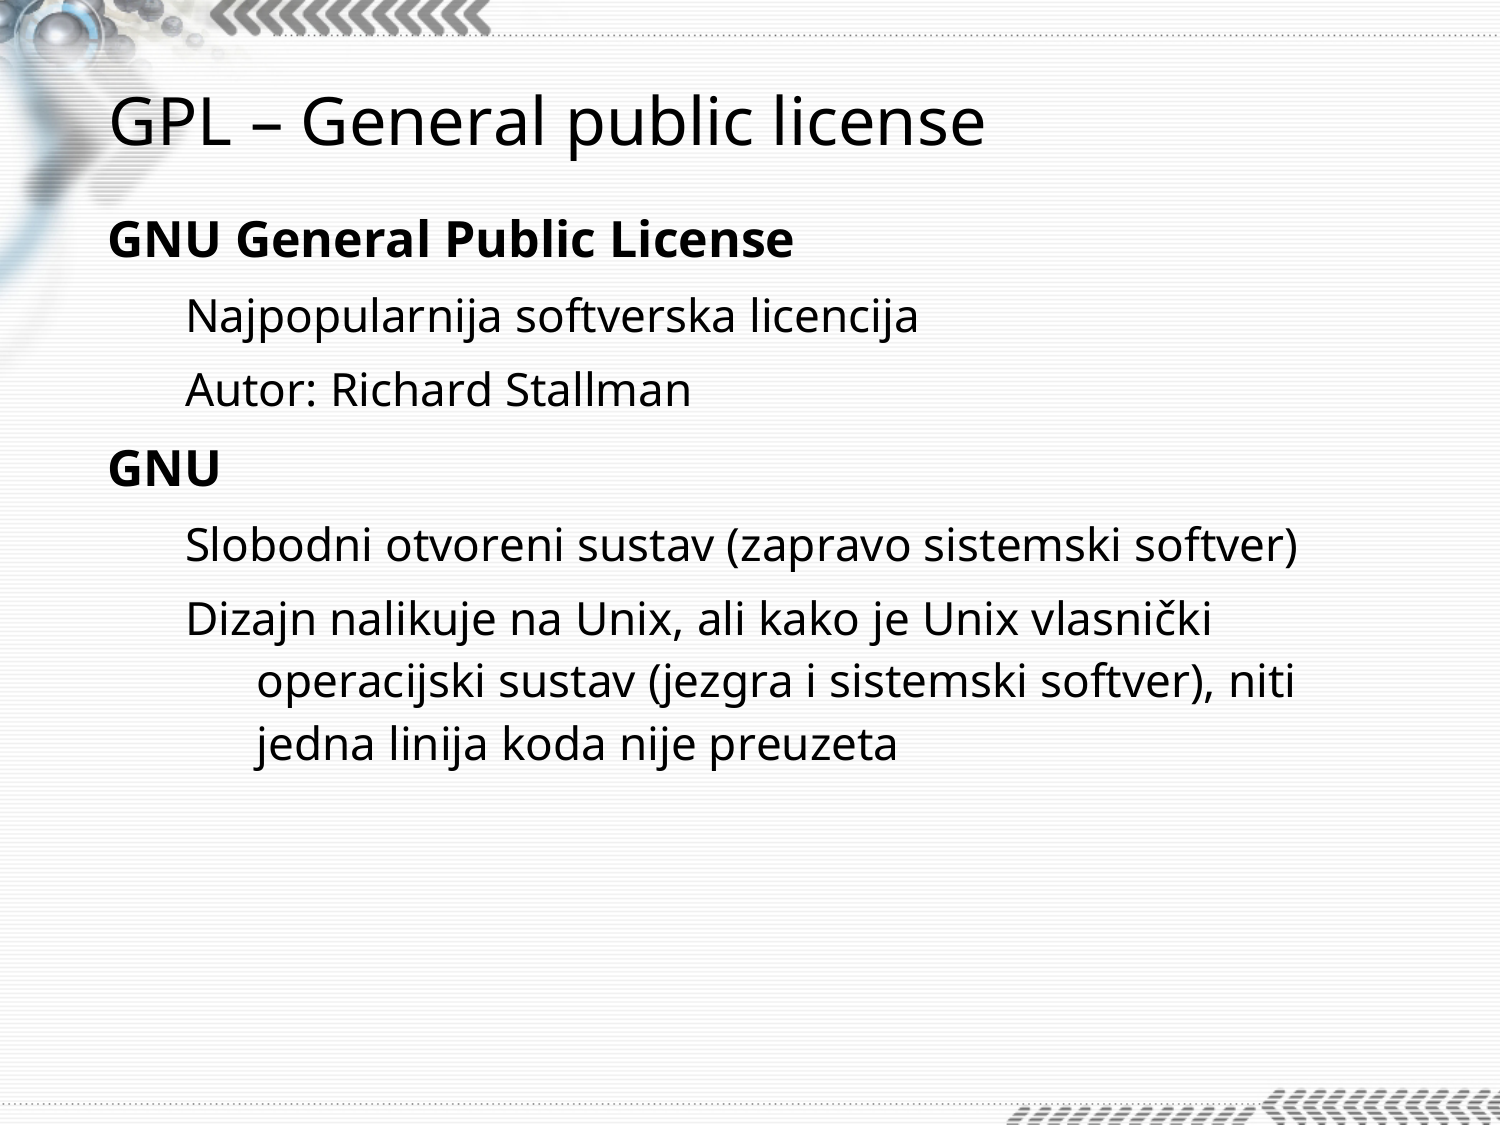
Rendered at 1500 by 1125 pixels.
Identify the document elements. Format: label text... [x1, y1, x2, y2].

picture [0, 0, 1500, 1125]
title GPL – General public license [94, 49, 1407, 173]
list GNU General Public License Najpopularnija softverska licencija Autor: Richard Stallman GNU Slobodni otvoreni sustav (zapravo sistemski softver) Dizajn nalikuje na Unix, ali kako je Unix vlasnički operacijski sustav (jezgra i sistemski softver), niti jedna linija koda nije preuzeta [92, 196, 1406, 988]
